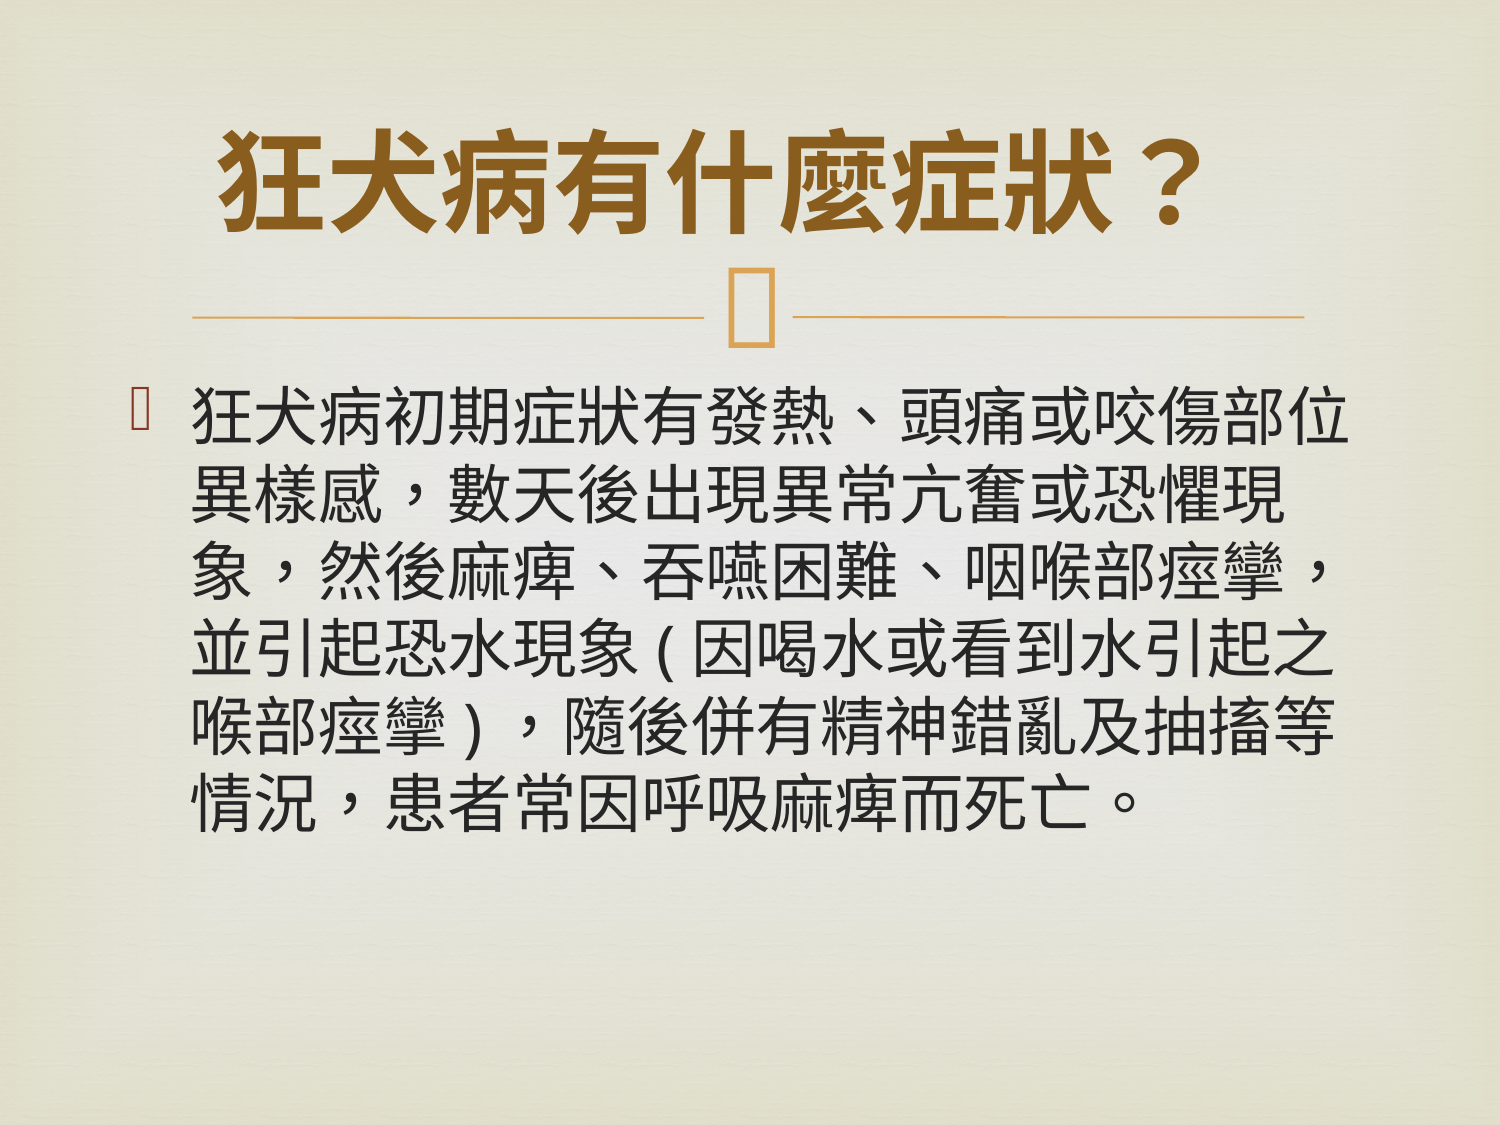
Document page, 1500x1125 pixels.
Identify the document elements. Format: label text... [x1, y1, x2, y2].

title 狂犬病有什麼症狀？ [113, 93, 1386, 267]
list 狂犬病初期症狀有發熱、頭痛或咬傷部位異樣感，數天後出現異常亢奮或恐懼現象，然後麻痺、吞嚥困難、咽喉部痙攣，並引起恐水現象(因喝水或看到水引起之喉部痙攣)，隨後併有精神錯亂及抽搐等情況，患者常因呼吸麻痺而死亡。 [114, 368, 1386, 1005]
